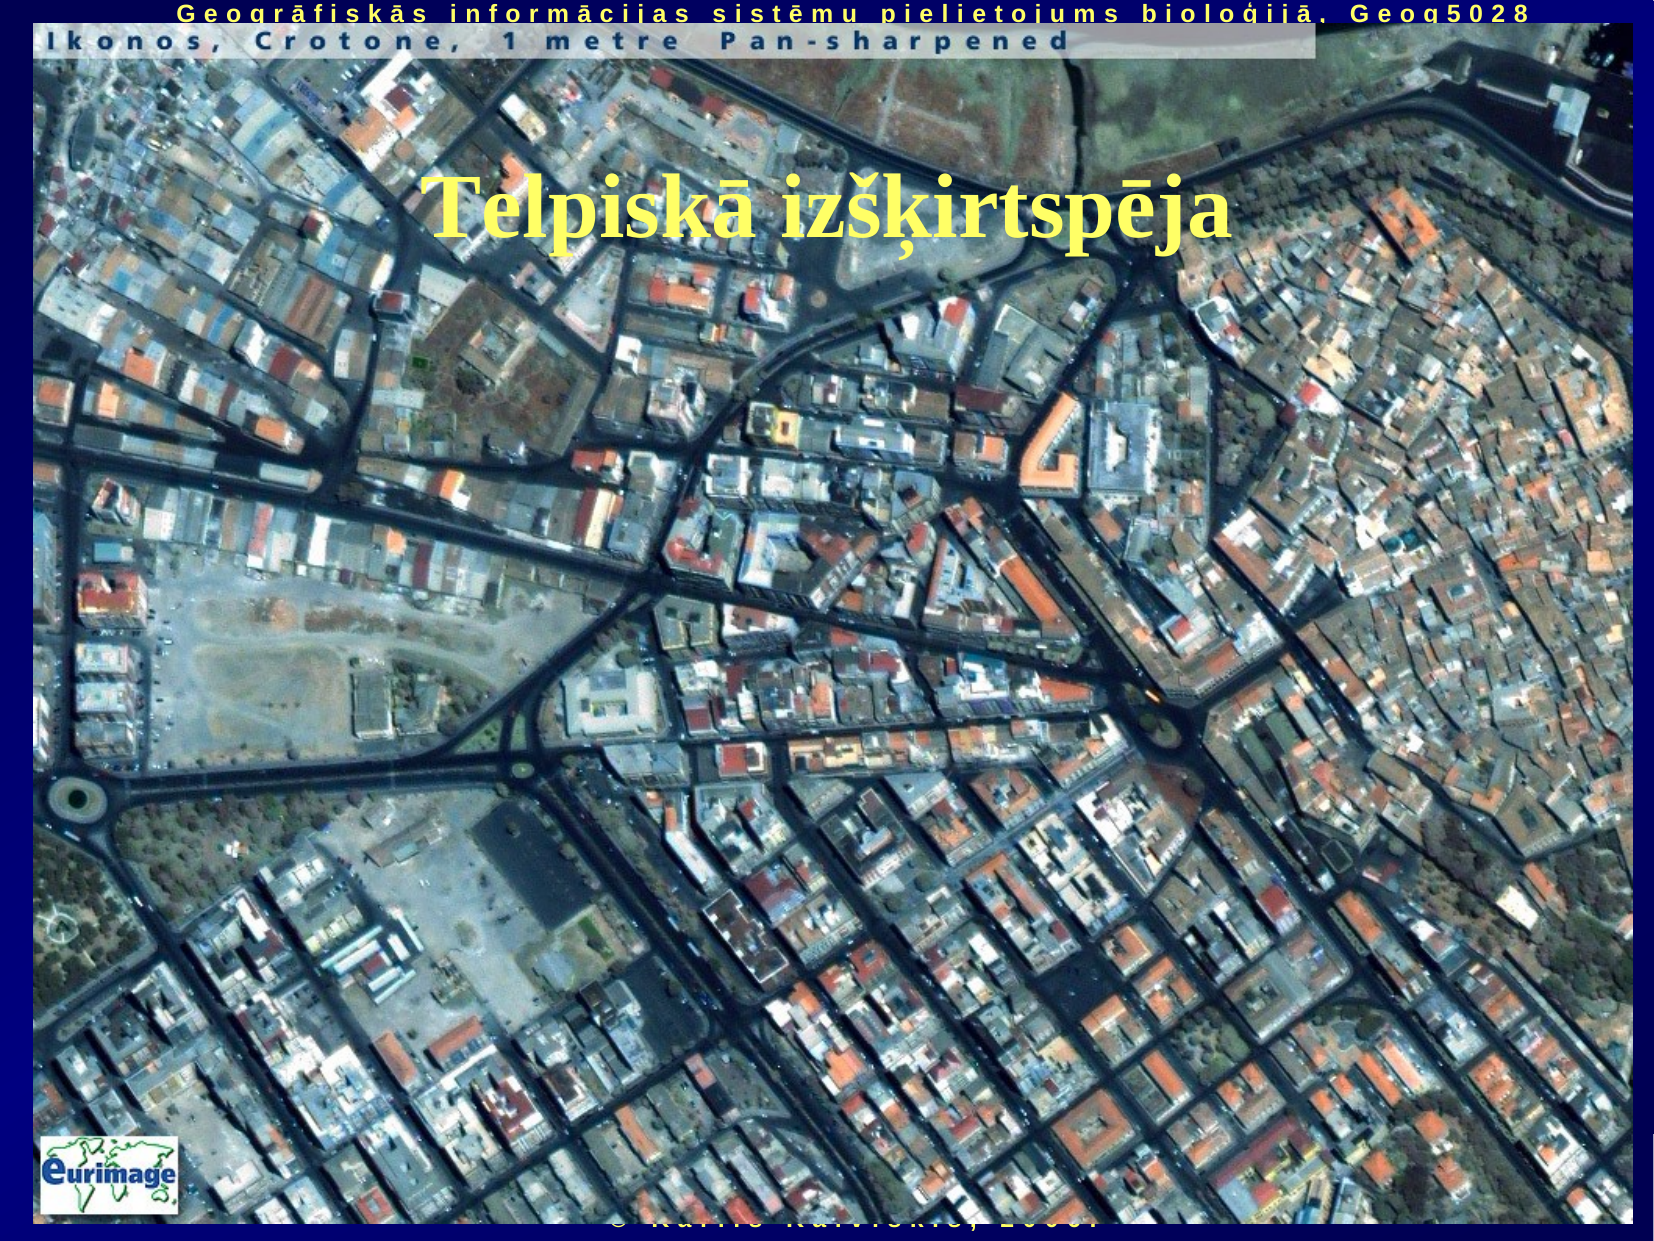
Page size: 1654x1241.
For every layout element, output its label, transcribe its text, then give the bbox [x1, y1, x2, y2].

picture [33, 23, 1633, 1224]
title Telpiskā izšķirtspēja [121, 102, 1534, 311]
